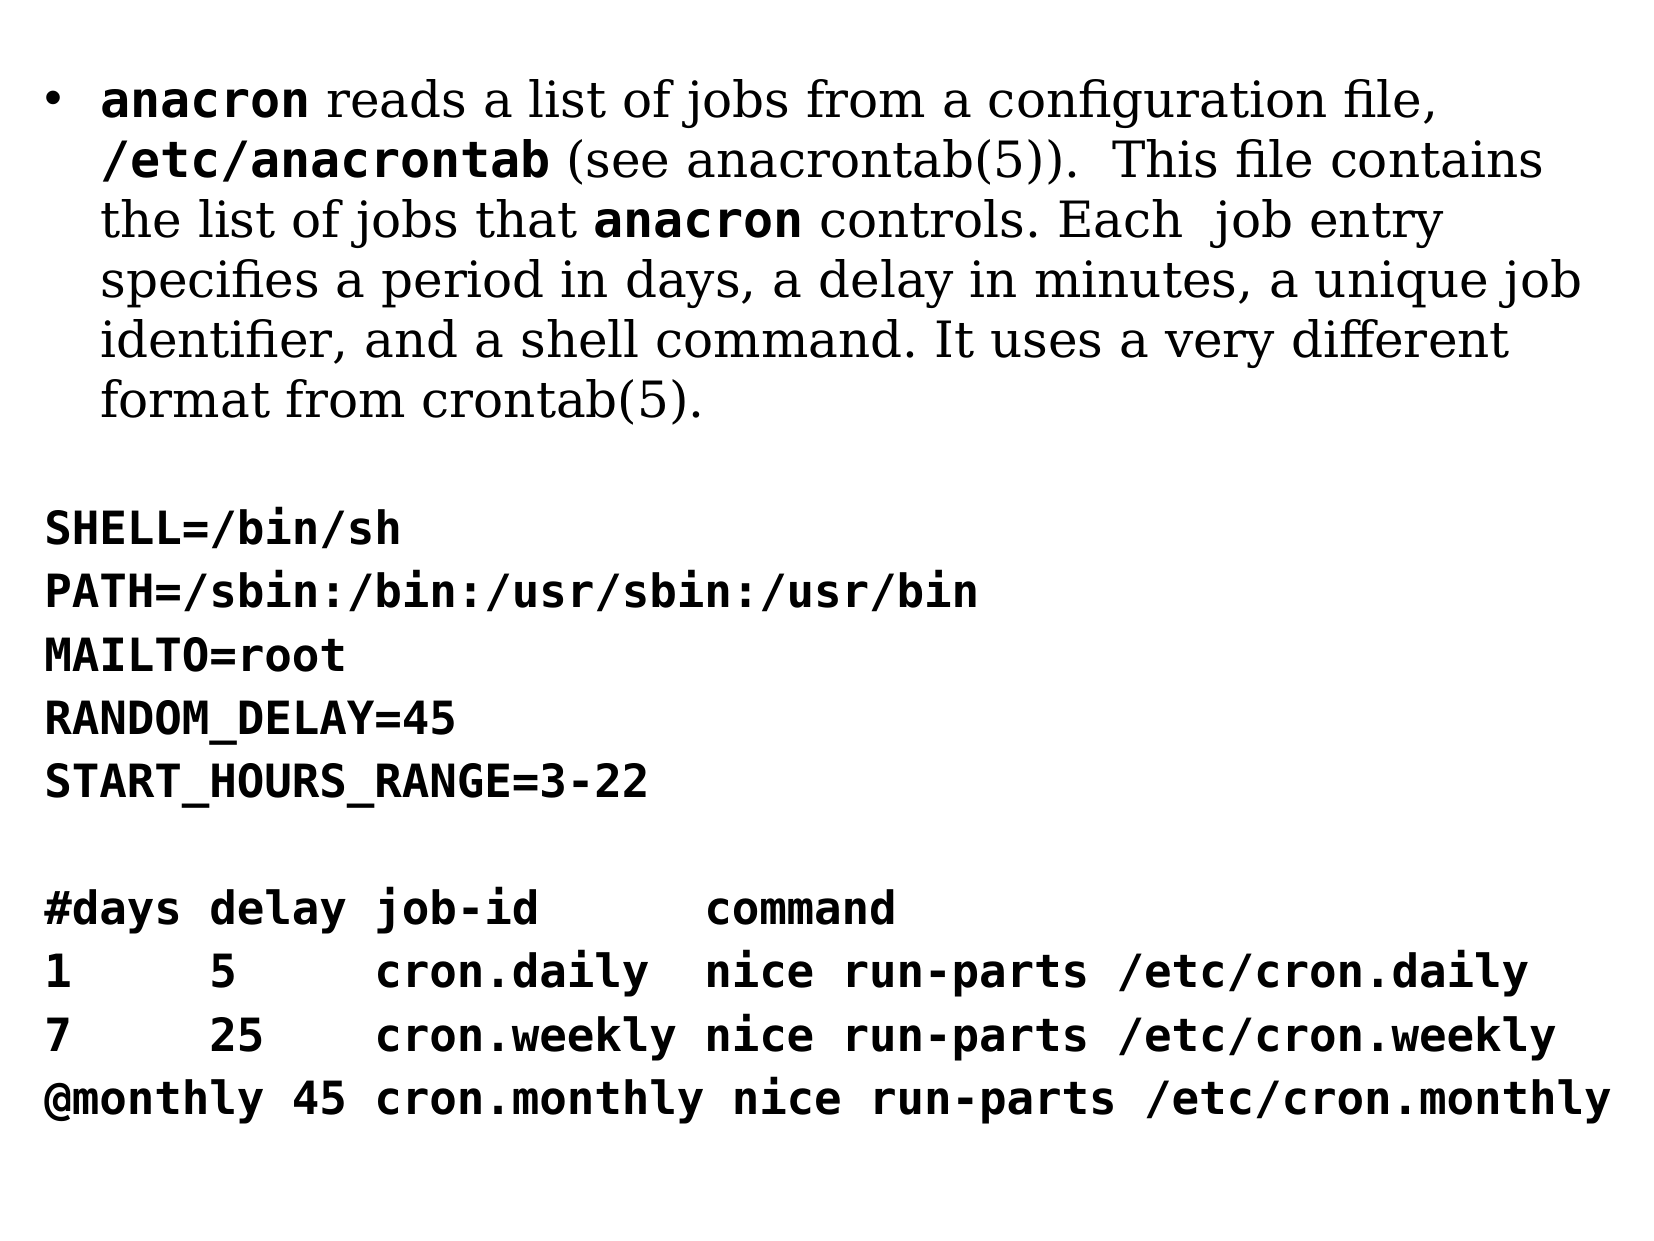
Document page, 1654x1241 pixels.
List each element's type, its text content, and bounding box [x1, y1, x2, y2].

list anacron reads a list of jobs from a configuration file, /etc/anacrontab (see anacrontab(5)). This file contains the list of jobs that anacron controls. Each job entry specifies a period in days, a delay in minutes, a unique job identifier, and a shell command. It uses a very different format from crontab(5). SHELL=/bin/sh PATH=/sbin:/bin:/usr/sbin:/usr/bin MAILTO=root RANDOM_DELAY=45 START_HOURS_RANGE=3-22 #days delay job-id command 1 5 cron.daily nice run-parts /etc/cron.daily 7 25 cron.weekly nice run-parts /etc/cron.weekly @monthly 45 cron.monthly nice run-parts /etc/cron.monthly [29, 59, 1654, 1132]
